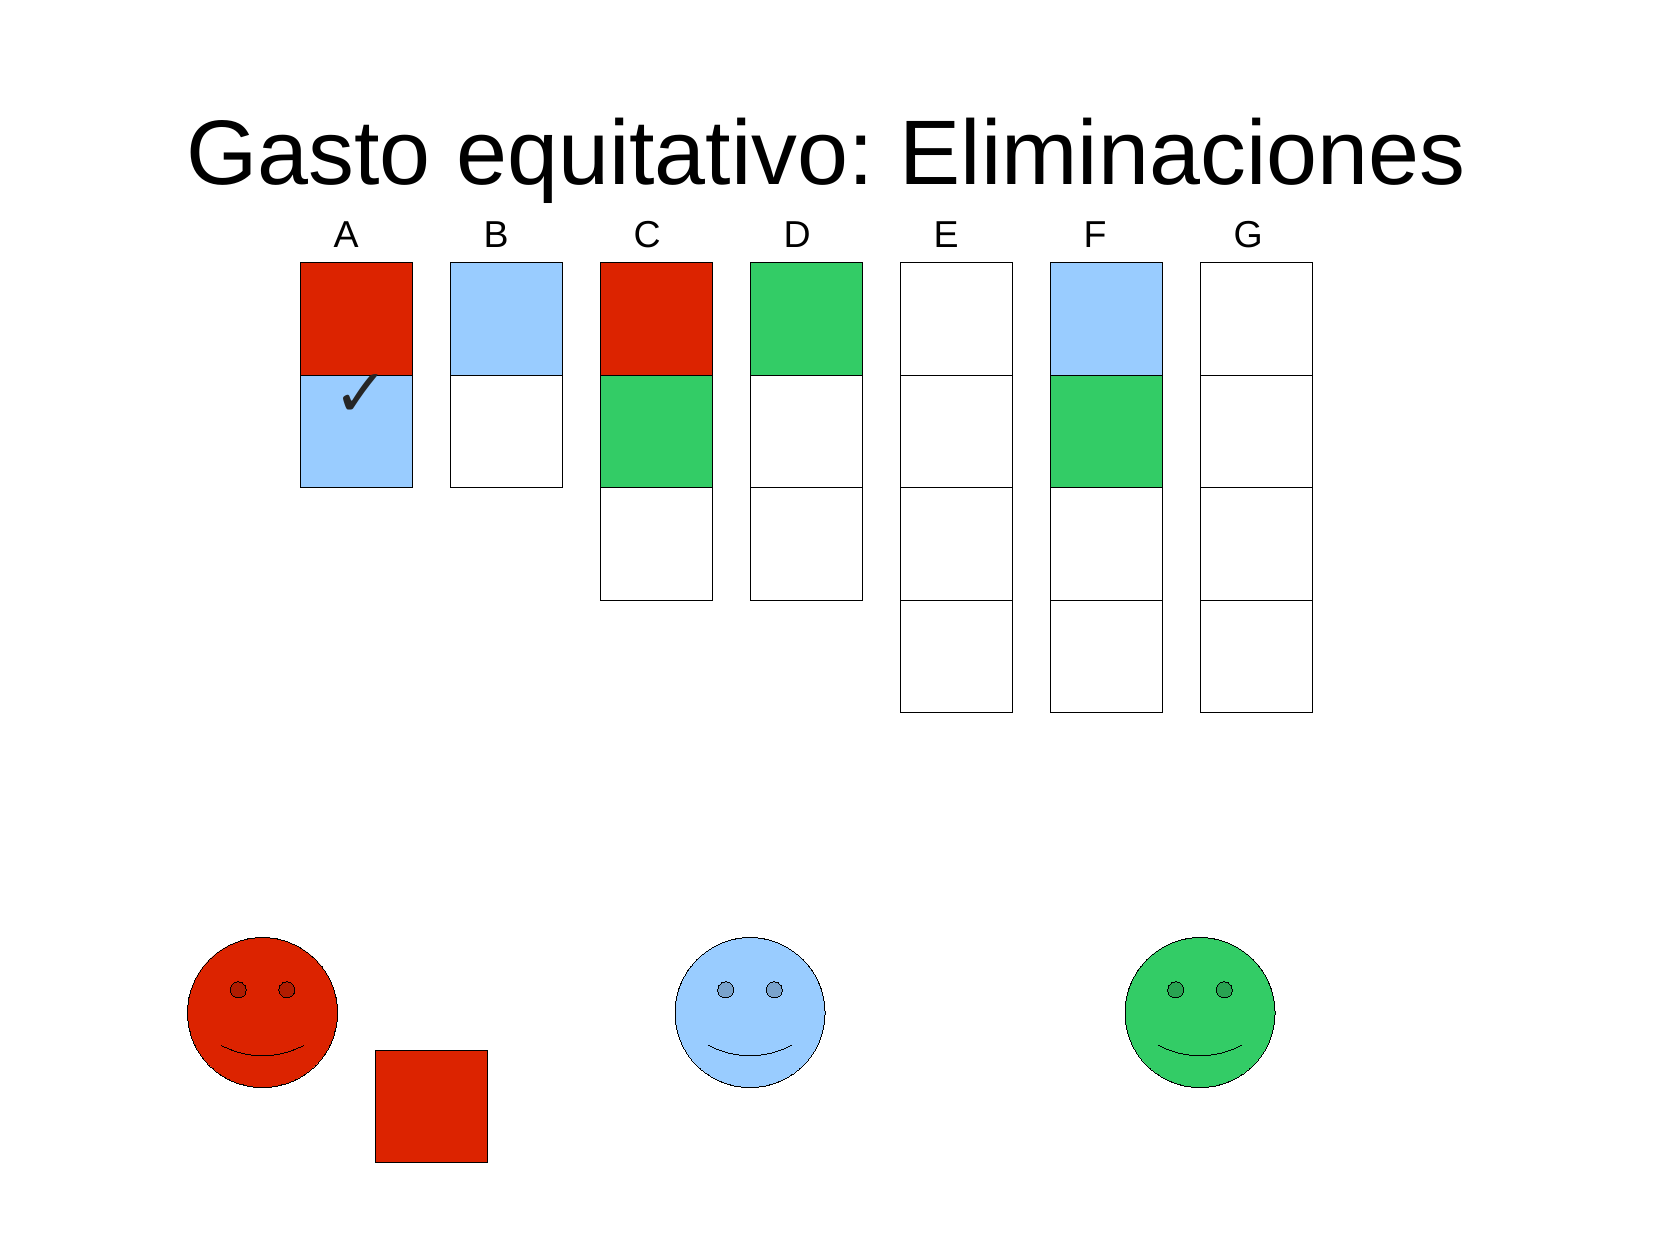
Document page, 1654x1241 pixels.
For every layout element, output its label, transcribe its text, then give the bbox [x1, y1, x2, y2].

text_box [1050, 262, 1163, 713]
text_box [300, 262, 413, 488]
text_box F [1068, 206, 1126, 264]
text_box [600, 262, 713, 601]
text_box C [618, 205, 675, 263]
title Gasto equitativo: Eliminaciones [82, 49, 1571, 257]
text_box D [768, 205, 826, 263]
text_box B [468, 206, 526, 264]
text_box [450, 262, 563, 488]
text_box [1125, 937, 1276, 1088]
text_box G [1218, 205, 1276, 263]
text_box A [318, 206, 376, 264]
text_box ✓ [318, 337, 413, 431]
text_box [900, 262, 1013, 713]
text_box [675, 937, 826, 1088]
text_box [187, 937, 338, 1088]
text_box [375, 1050, 488, 1163]
text_box [1200, 262, 1313, 713]
text_box E [918, 206, 975, 264]
text_box [750, 262, 863, 601]
